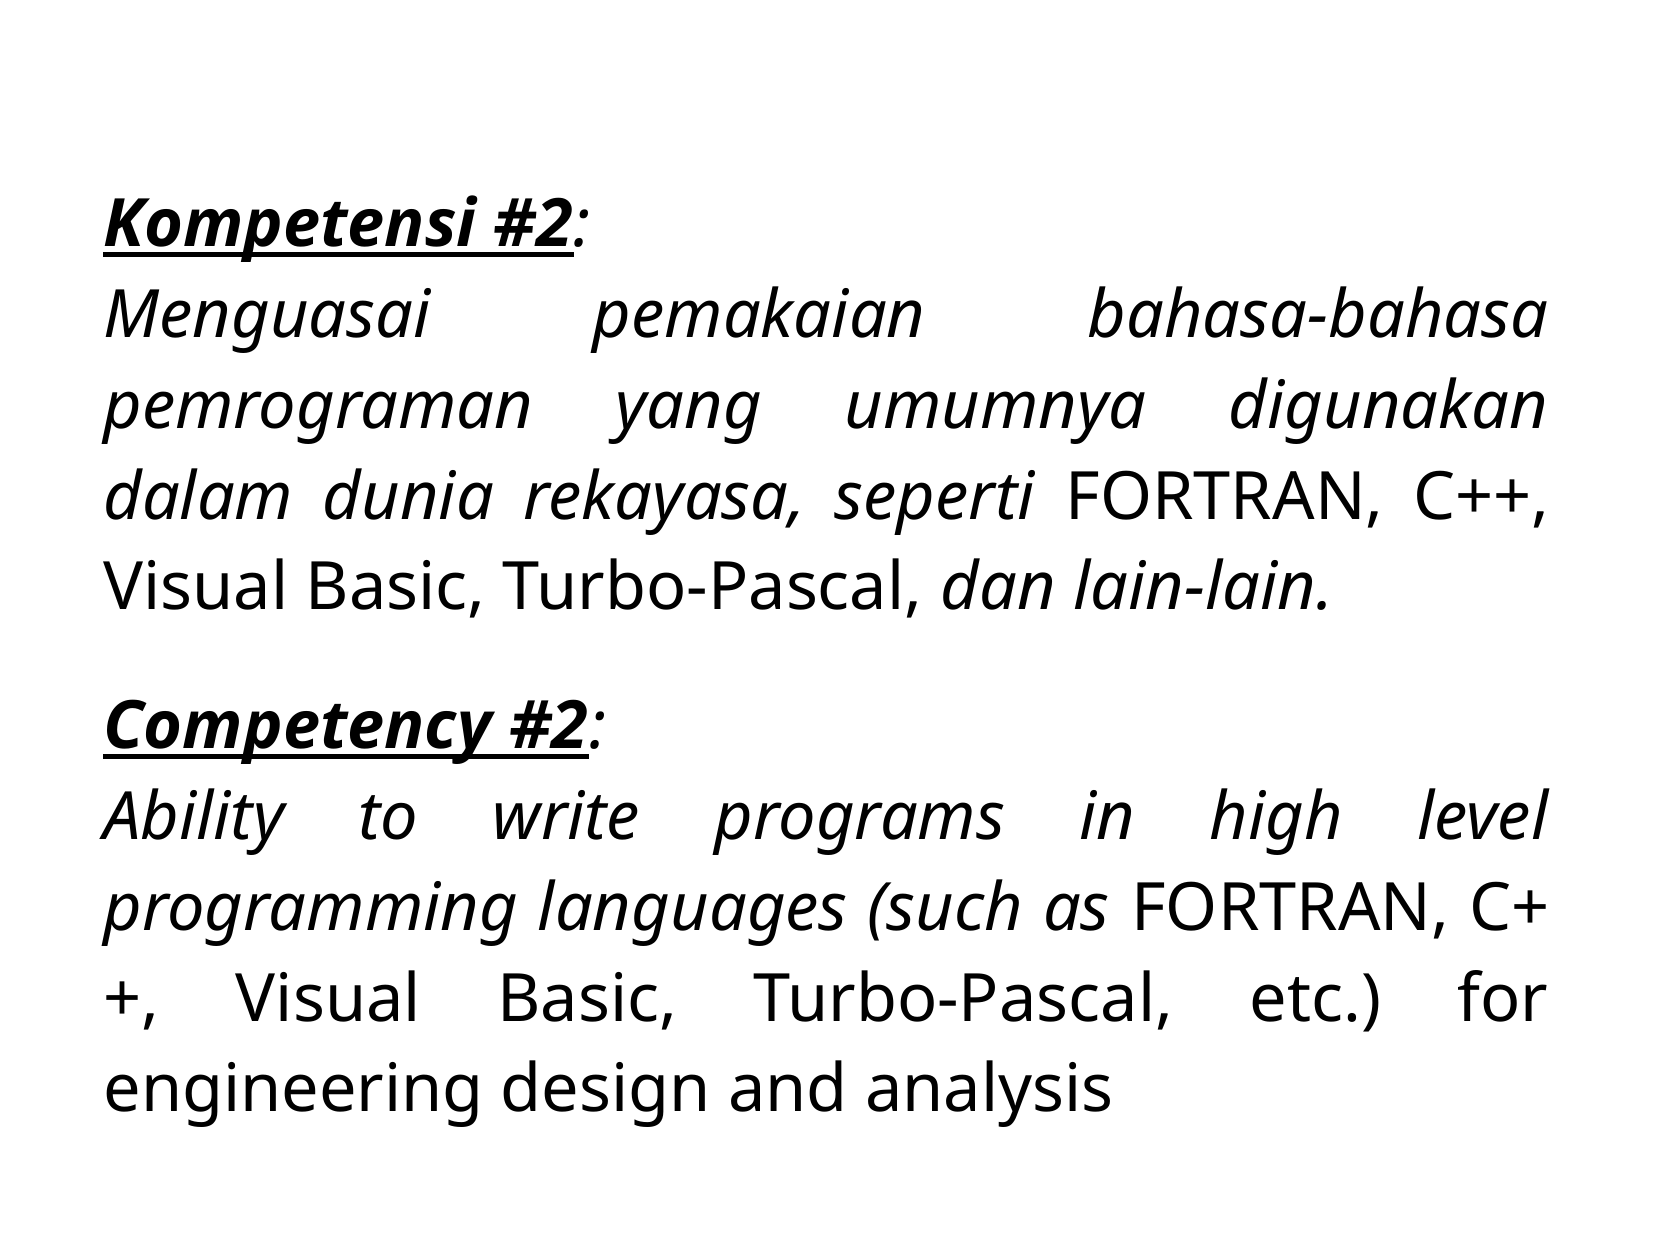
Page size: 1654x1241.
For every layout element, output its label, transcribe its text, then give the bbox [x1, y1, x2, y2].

text_box Competency #2: Ability to write programs in high level programming languages (such as FORTRAN, C++, Visual Basic, Turbo-Pascal, etc.) for engineering design and analysis [88, 670, 1565, 1152]
text_box Kompetensi #2: Menguasai pemakaian bahasa-bahasa pemrograman yang umumnya digunakan dalam dunia rekayasa, seperti FORTRAN, C++, Visual Basic, Turbo-Pascal, dan lain-lain. [88, 168, 1565, 650]
